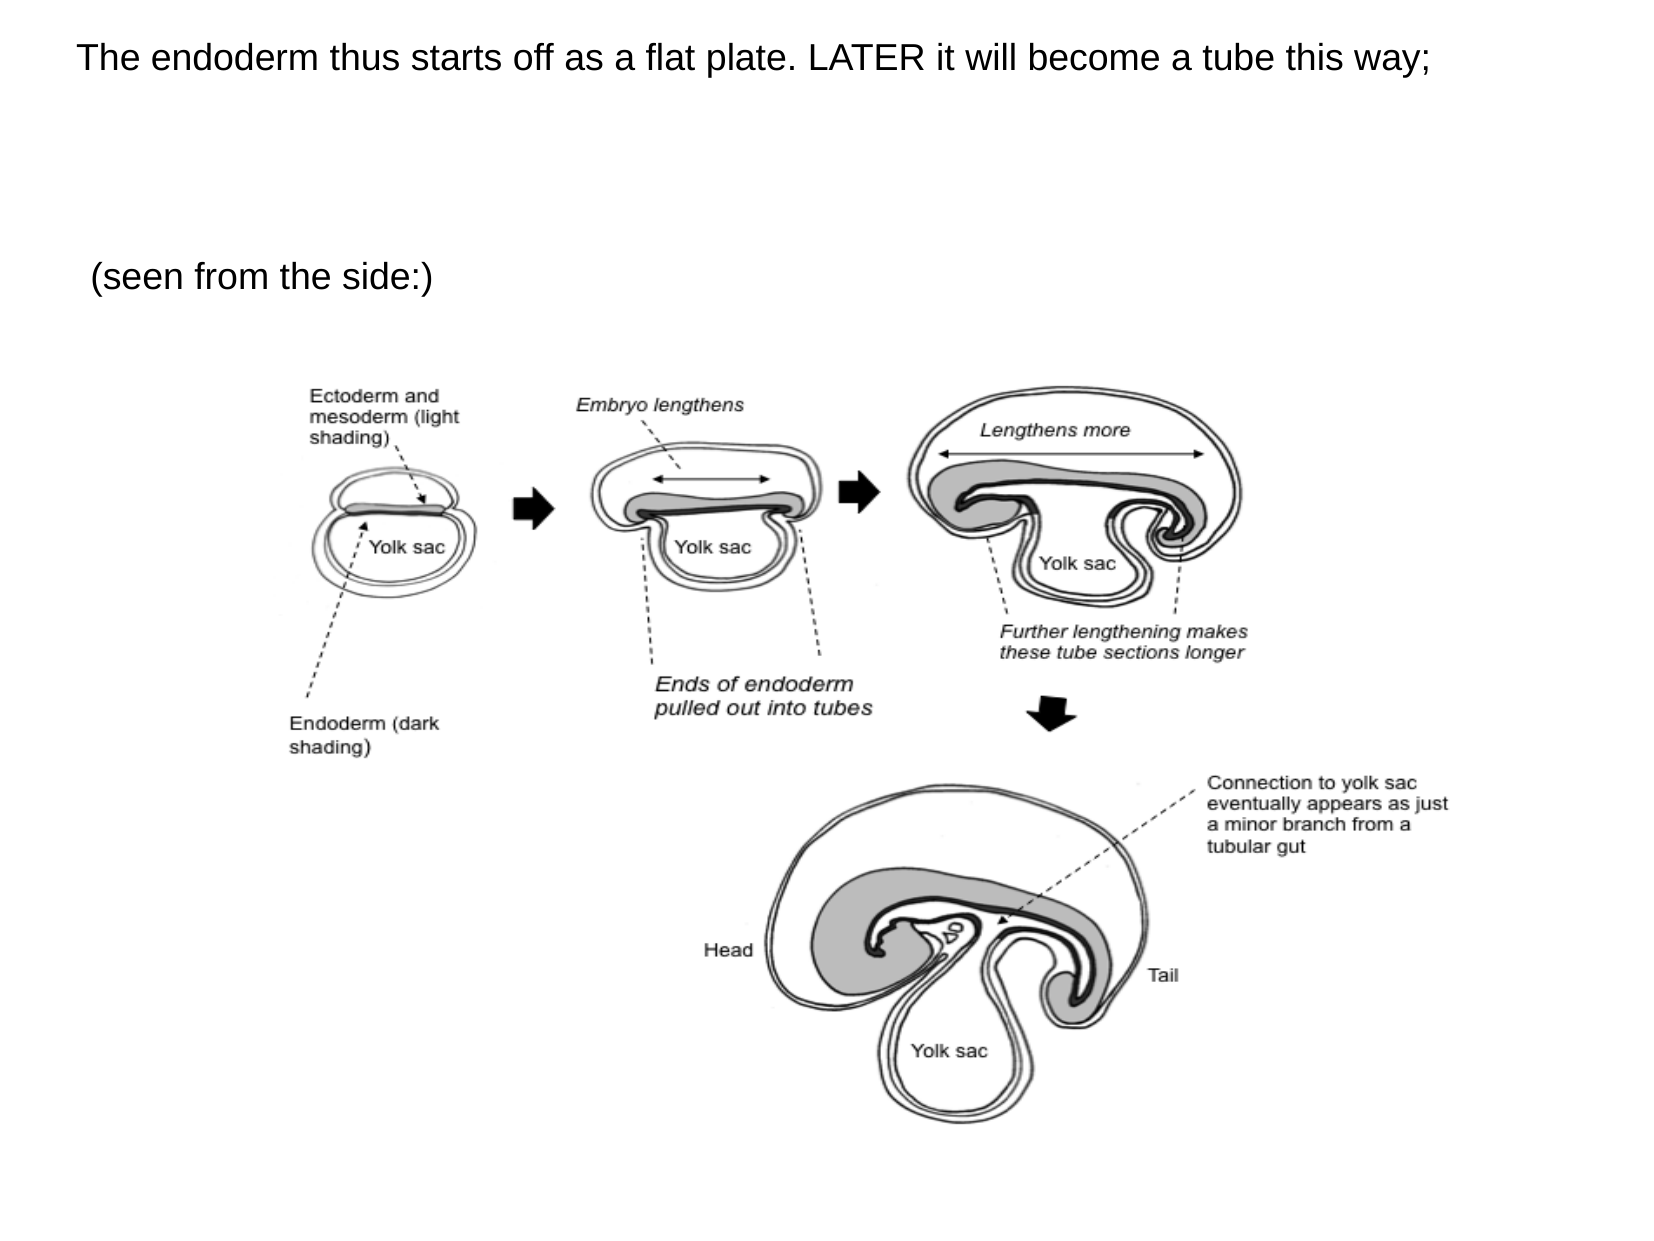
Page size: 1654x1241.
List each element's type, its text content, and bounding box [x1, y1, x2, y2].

text_box (seen from the side:) [75, 248, 735, 305]
text_box The endoderm thus starts off as a flat plate. LATER it will become a tube this way; [61, 28, 1546, 86]
picture [267, 370, 1462, 1142]
